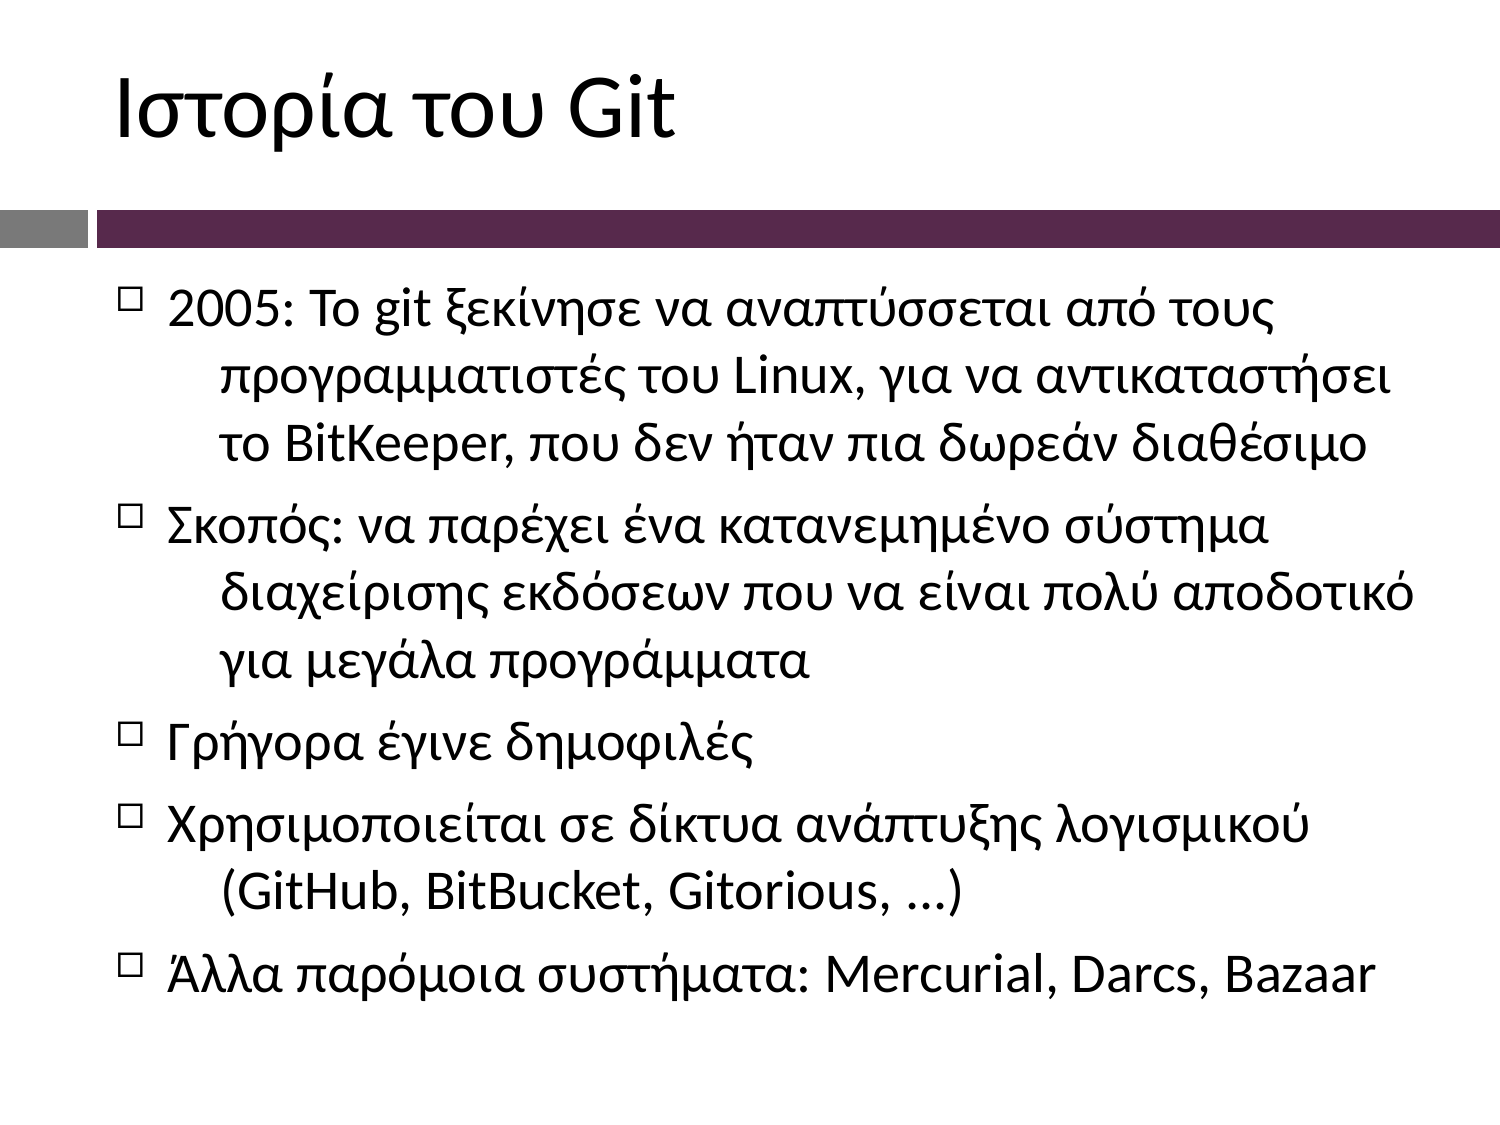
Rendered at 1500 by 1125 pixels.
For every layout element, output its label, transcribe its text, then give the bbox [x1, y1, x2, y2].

list 2005: Το git ξεκίνησε να αναπτύσσεται από τους προγραμματιστές του Linux, για να αντικαταστήσει το BitKeeper, που δεν ήταν πια δωρεάν διαθέσιμο Σκοπός: να παρέχει ένα κατανεμημένο σύστημα διαχείρισης εκδόσεων που να είναι πολύ αποδοτικό για μεγάλα προγράμματα Γρήγορα έγινε δημοφιλές Χρησιμοποιείται σε δίκτυα ανάπτυξης λογισμικού (GitHub, BitBucket, Gitorious, ...) Άλλα παρόμοια συστήματα: Mercurial, Darcs, Bazaar [100, 262, 1438, 1059]
title Ιστορία του Git [100, 19, 1438, 182]
